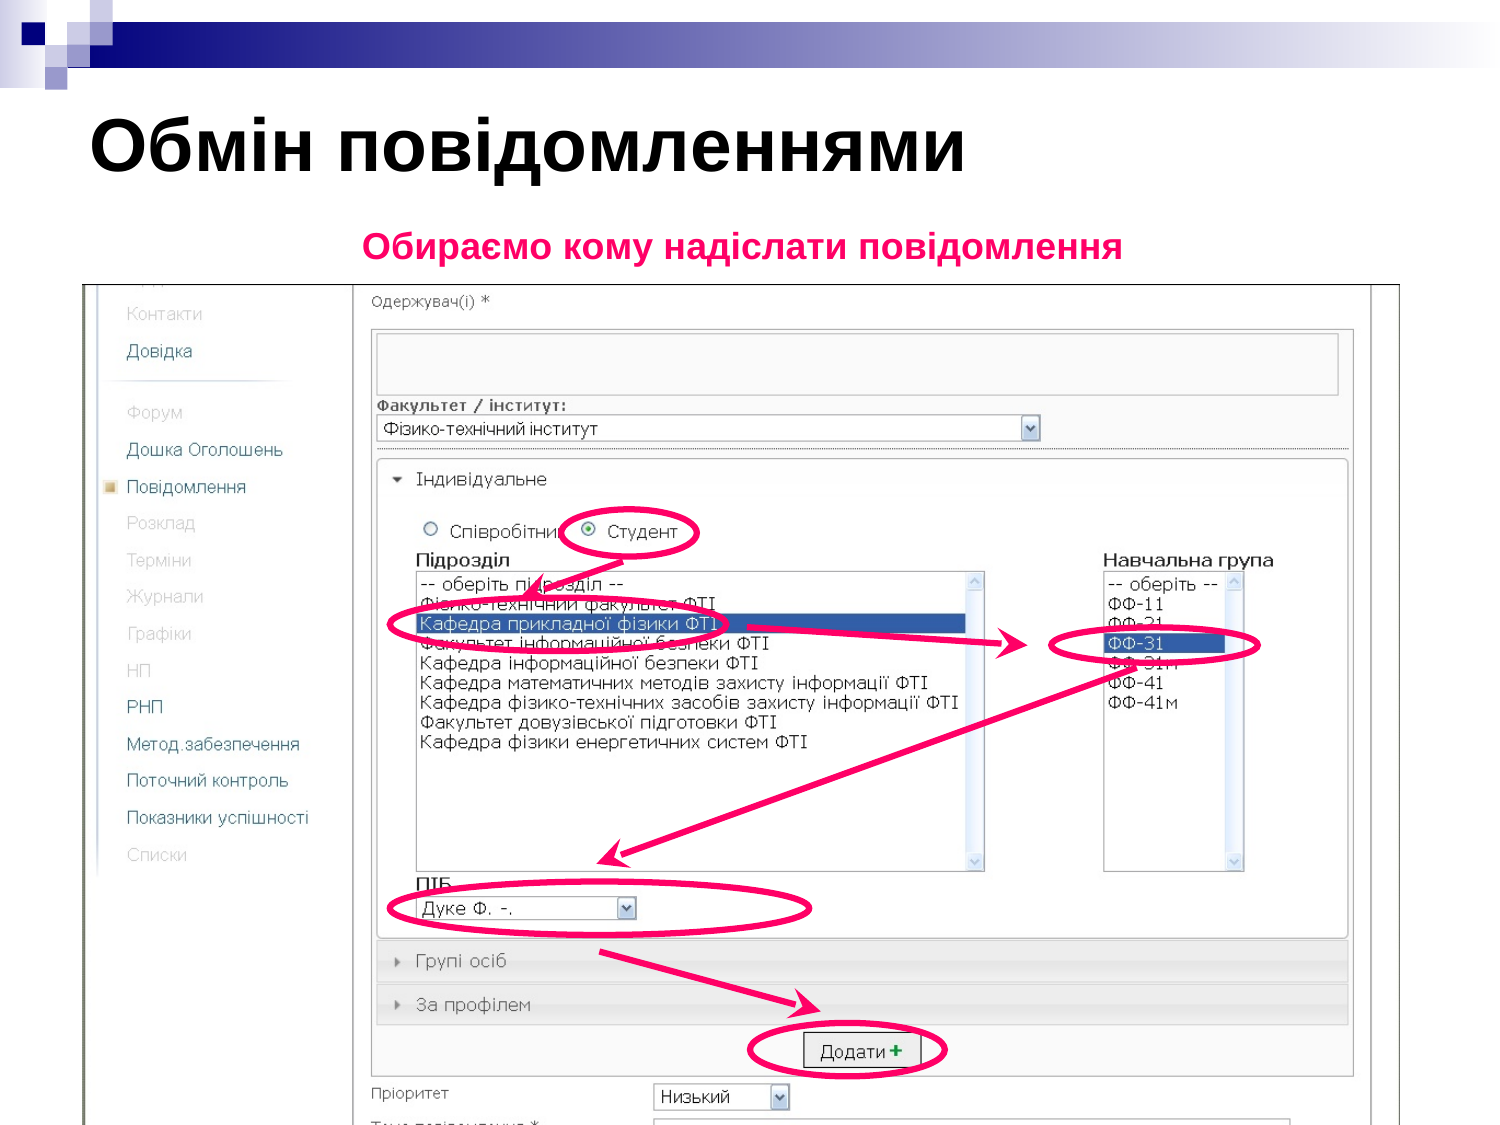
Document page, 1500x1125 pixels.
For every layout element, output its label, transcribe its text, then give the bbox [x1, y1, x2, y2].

text_box [750, 1022, 945, 1077]
text_box [389, 881, 810, 935]
text_box [561, 509, 697, 557]
text_box [1051, 627, 1258, 663]
picture [82, 284, 1400, 1125]
text_box [389, 597, 727, 652]
text_box Обираємо кому надіслати повідомлення [347, 214, 1140, 275]
title Обмін повідомленнями [75, 74, 1426, 208]
